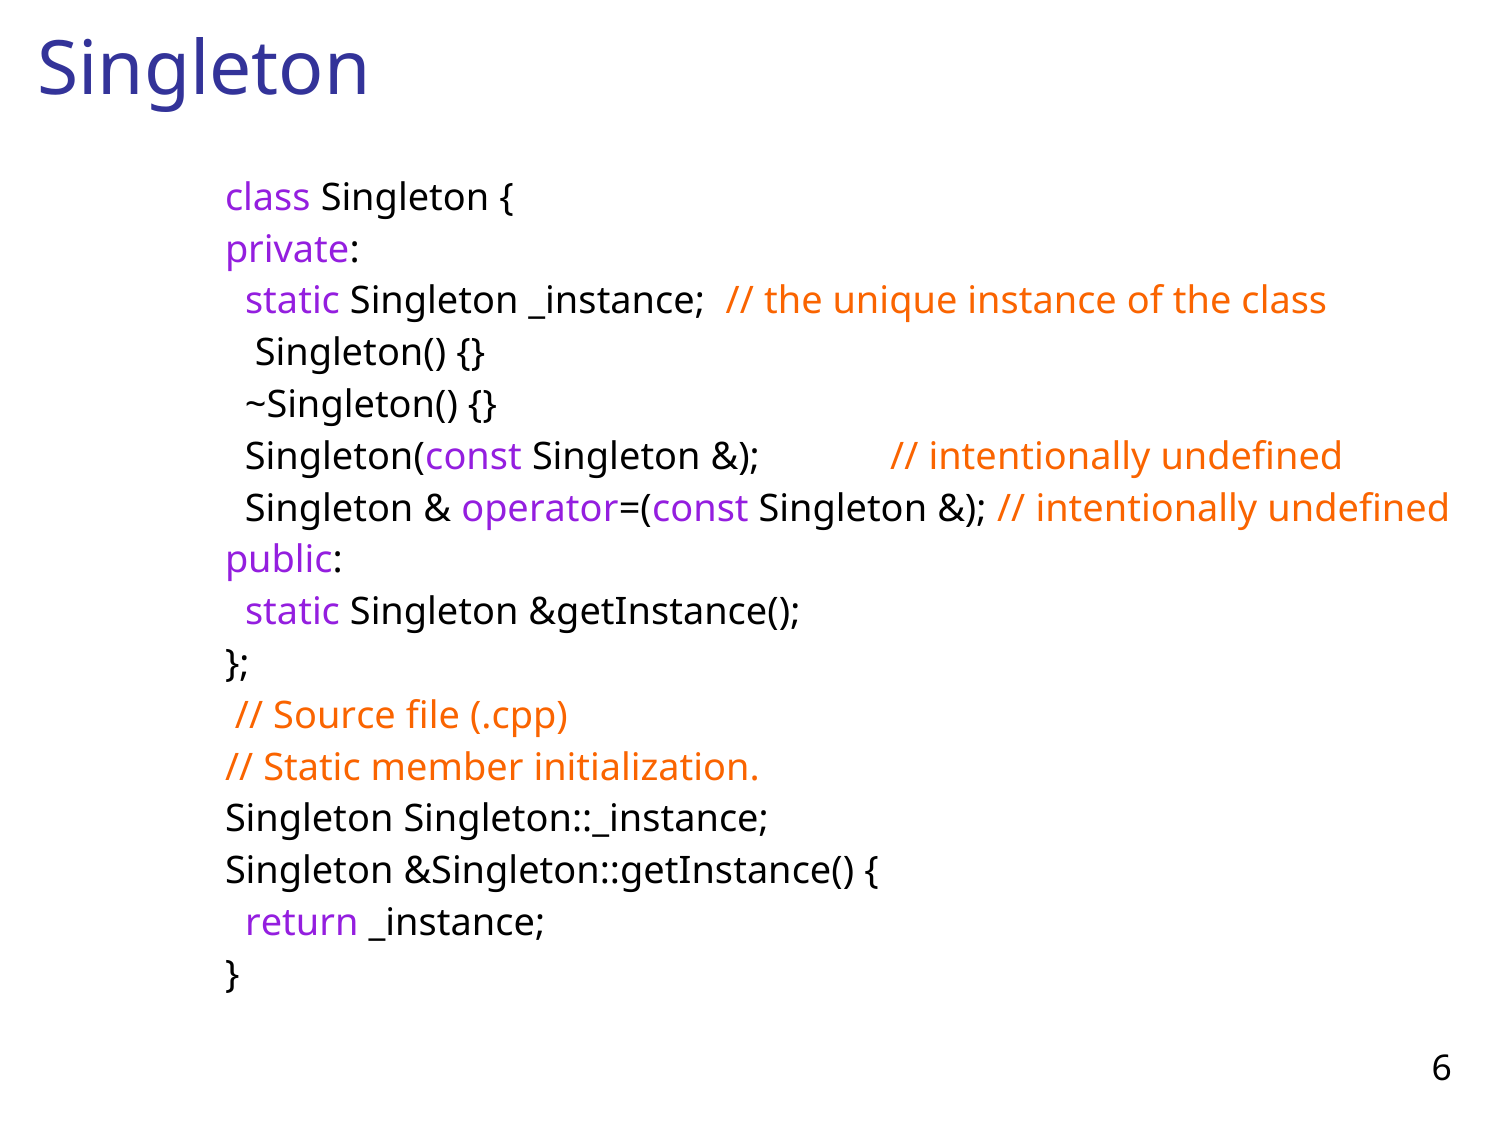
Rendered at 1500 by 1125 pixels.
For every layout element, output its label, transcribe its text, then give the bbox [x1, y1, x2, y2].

list class Singleton { private: static Singleton _instance; // the unique instance of the class Singleton() {} ~Singleton() {} Singleton(const Singleton &); // intentionally undefined Singleton & operator=(const Singleton &); // intentionally undefined public: static Singleton &getInstance(); }; // Source file (.cpp) // Static member initialization. Singleton Singleton::_instance; Singleton &Singleton::getInstance() { return _instance; } [225, 169, 1463, 1013]
title Singleton [37, 0, 1466, 131]
